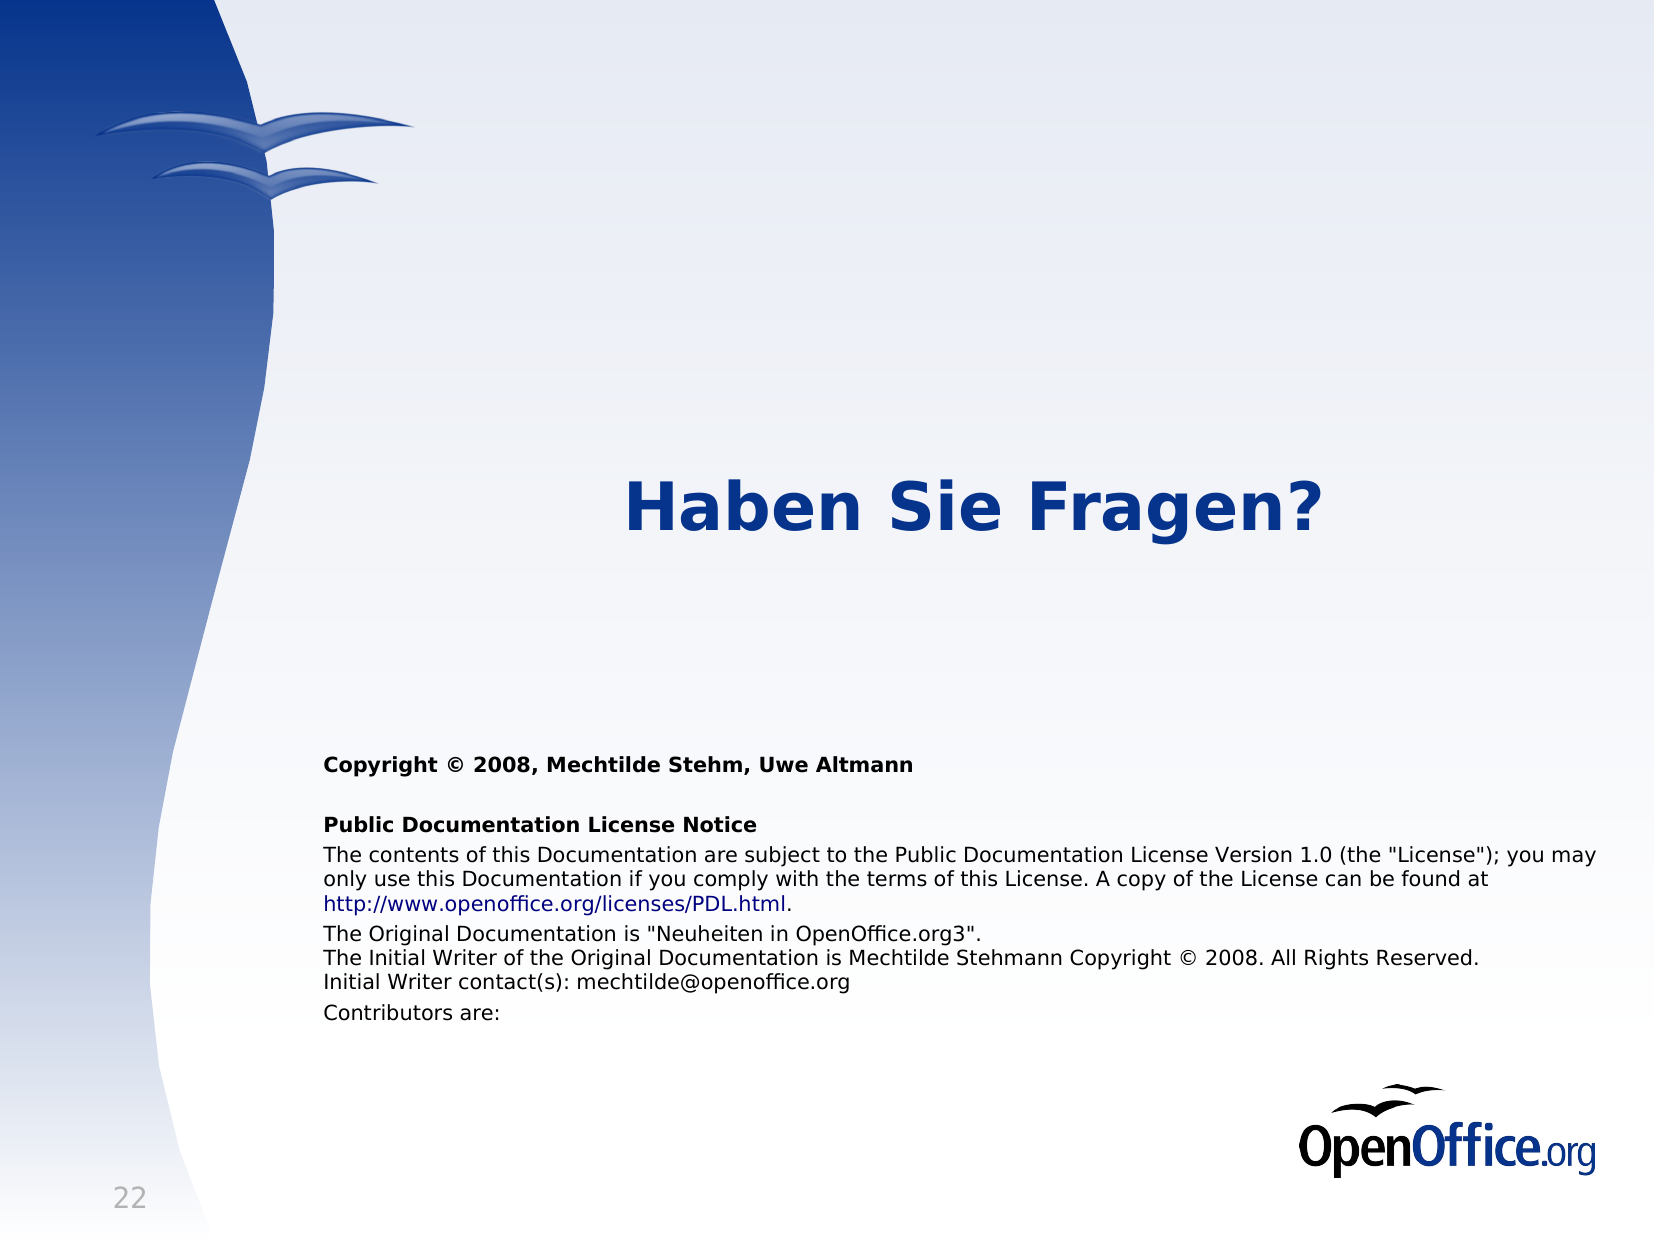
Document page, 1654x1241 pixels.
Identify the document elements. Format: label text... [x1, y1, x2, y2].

title Haben Sie Fragen? [295, 358, 1654, 656]
text_box Copyright © 2008, Mechtilde Stehm, Uwe Altmann Public Documentation License Notice The contents of this Documentation are subject to the Public Documentation License Version 1.0 (the "License"); you may only use this Documentation if you comply with the terms of this License. A copy of the License can be found at http://www.openoffice.org/licenses/PDL.html. The Original Documentation is "Neuheiten in OpenOffice.org3". The Initial Writer of the Original Documentation is Mechtilde Stehmann Copyright © 2008. All Rights Reserved. Initial Writer contact(s): mechtilde@openoffice.org Contributors are: [323, 752, 1629, 1056]
picture [1299, 1084, 1595, 1178]
picture [152, 161, 379, 201]
picture [95, 100, 416, 162]
